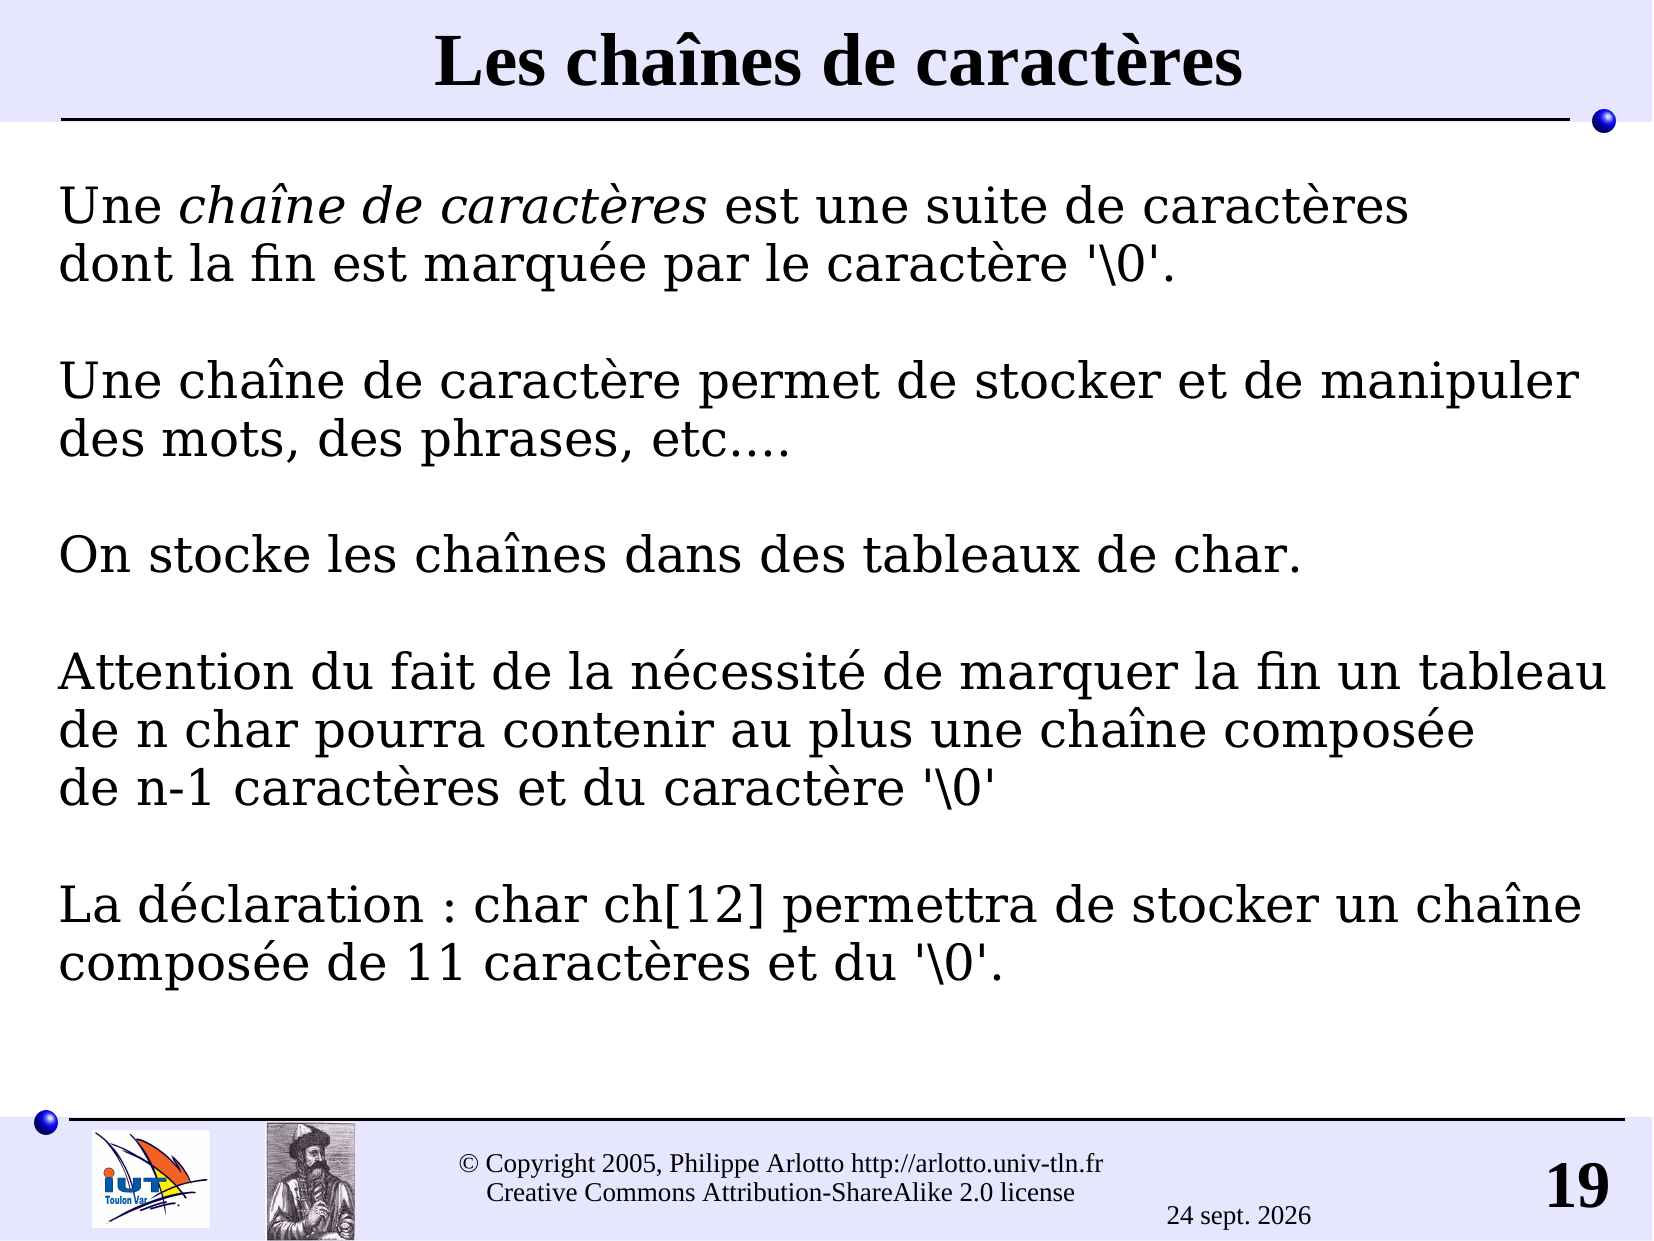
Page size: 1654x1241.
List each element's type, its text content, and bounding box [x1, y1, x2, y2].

picture [265, 1122, 355, 1241]
text_box Une chaîne de caractères est une suite de caractères dont la fin est marquée par le caractère '\0'. Une chaîne de caractère permet de stocker et de manipuler des mots, des phrases, etc.... On stocke les chaînes dans des tableaux de char. Attention du fait de la nécessité de marquer la fin un tableau de n char pourra contenir au plus une chaîne composée de n-1 caractères et du caractère '\0' La déclaration : char ch[12] permettra de stocker un chaîne composée de 11 caractères et du '\0'. [59, 177, 1610, 1109]
title Les chaînes de caractères [95, 14, 1585, 107]
